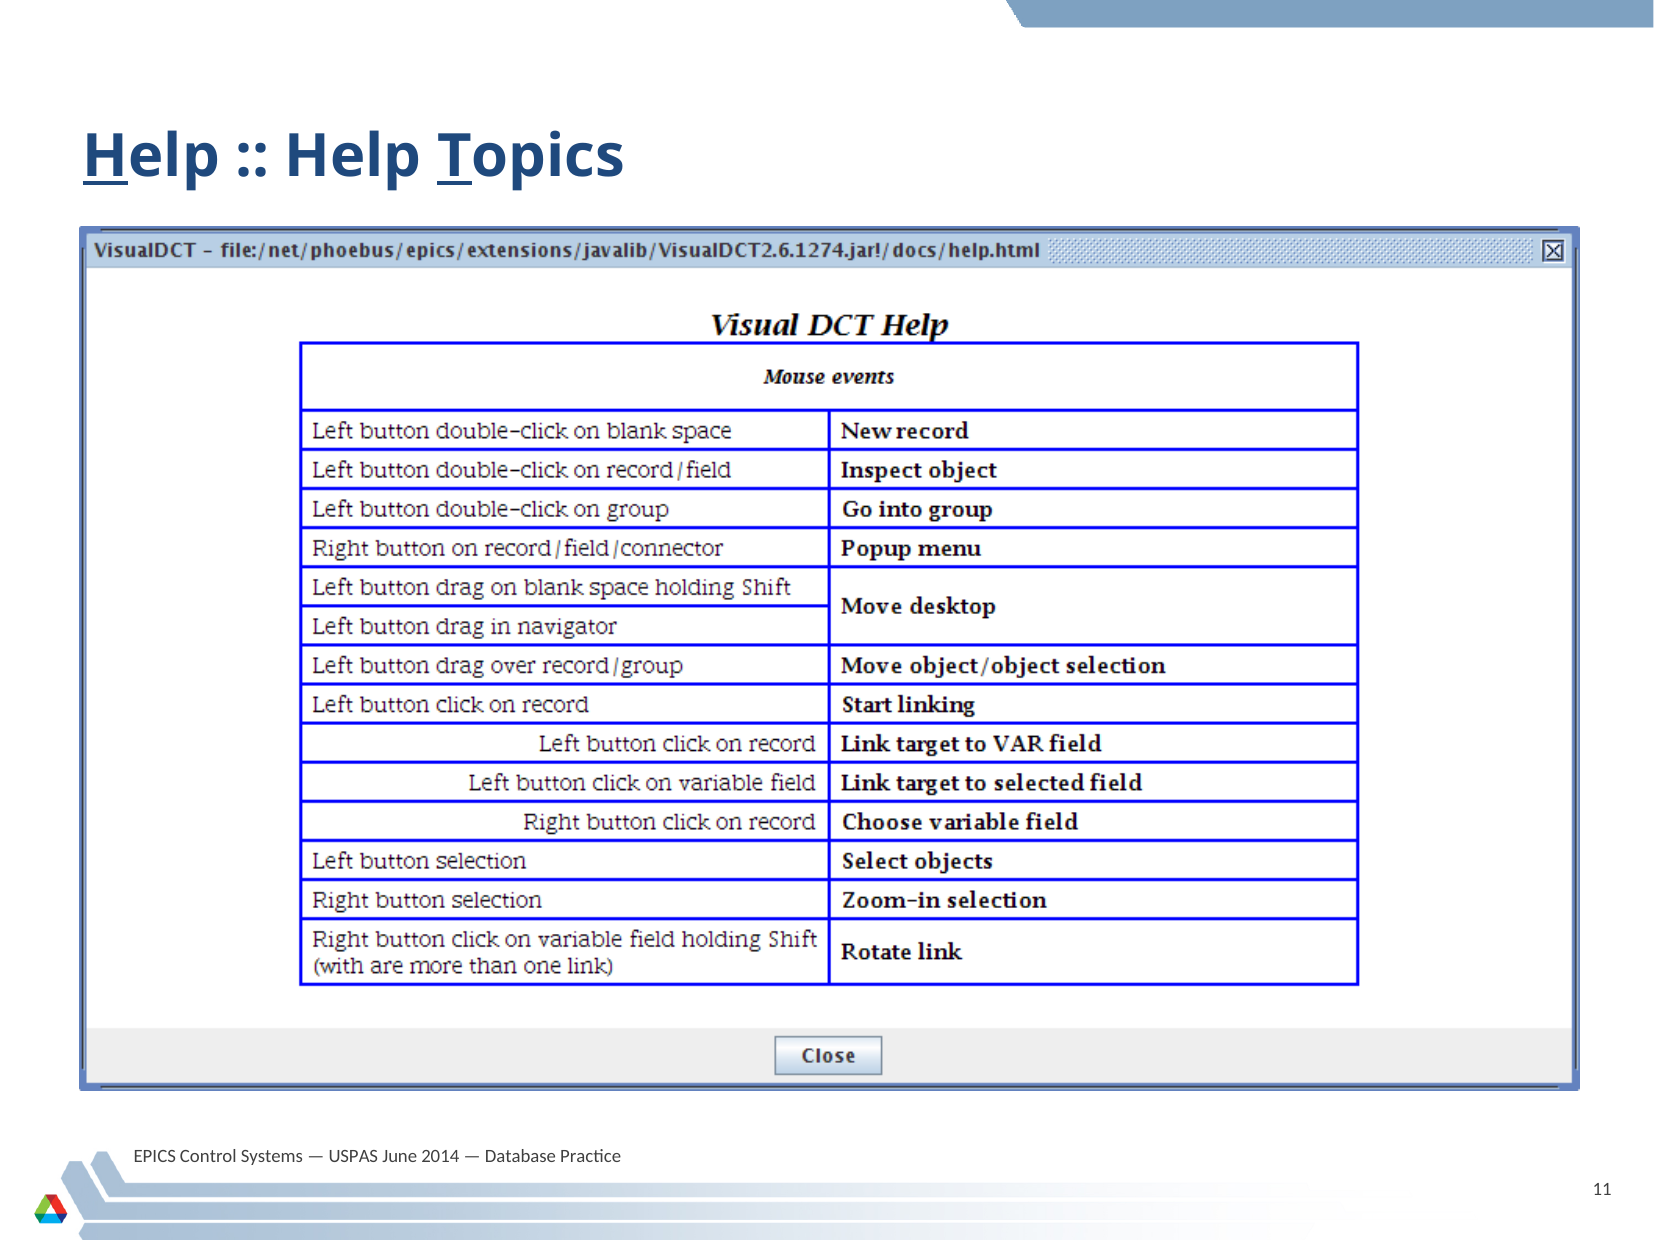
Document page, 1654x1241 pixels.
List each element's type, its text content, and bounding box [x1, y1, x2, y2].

title Help :: Help Topics [82, 49, 1571, 226]
picture [0, 0, 1654, 29]
picture [0, 1143, 1654, 1240]
picture [79, 226, 1580, 1091]
